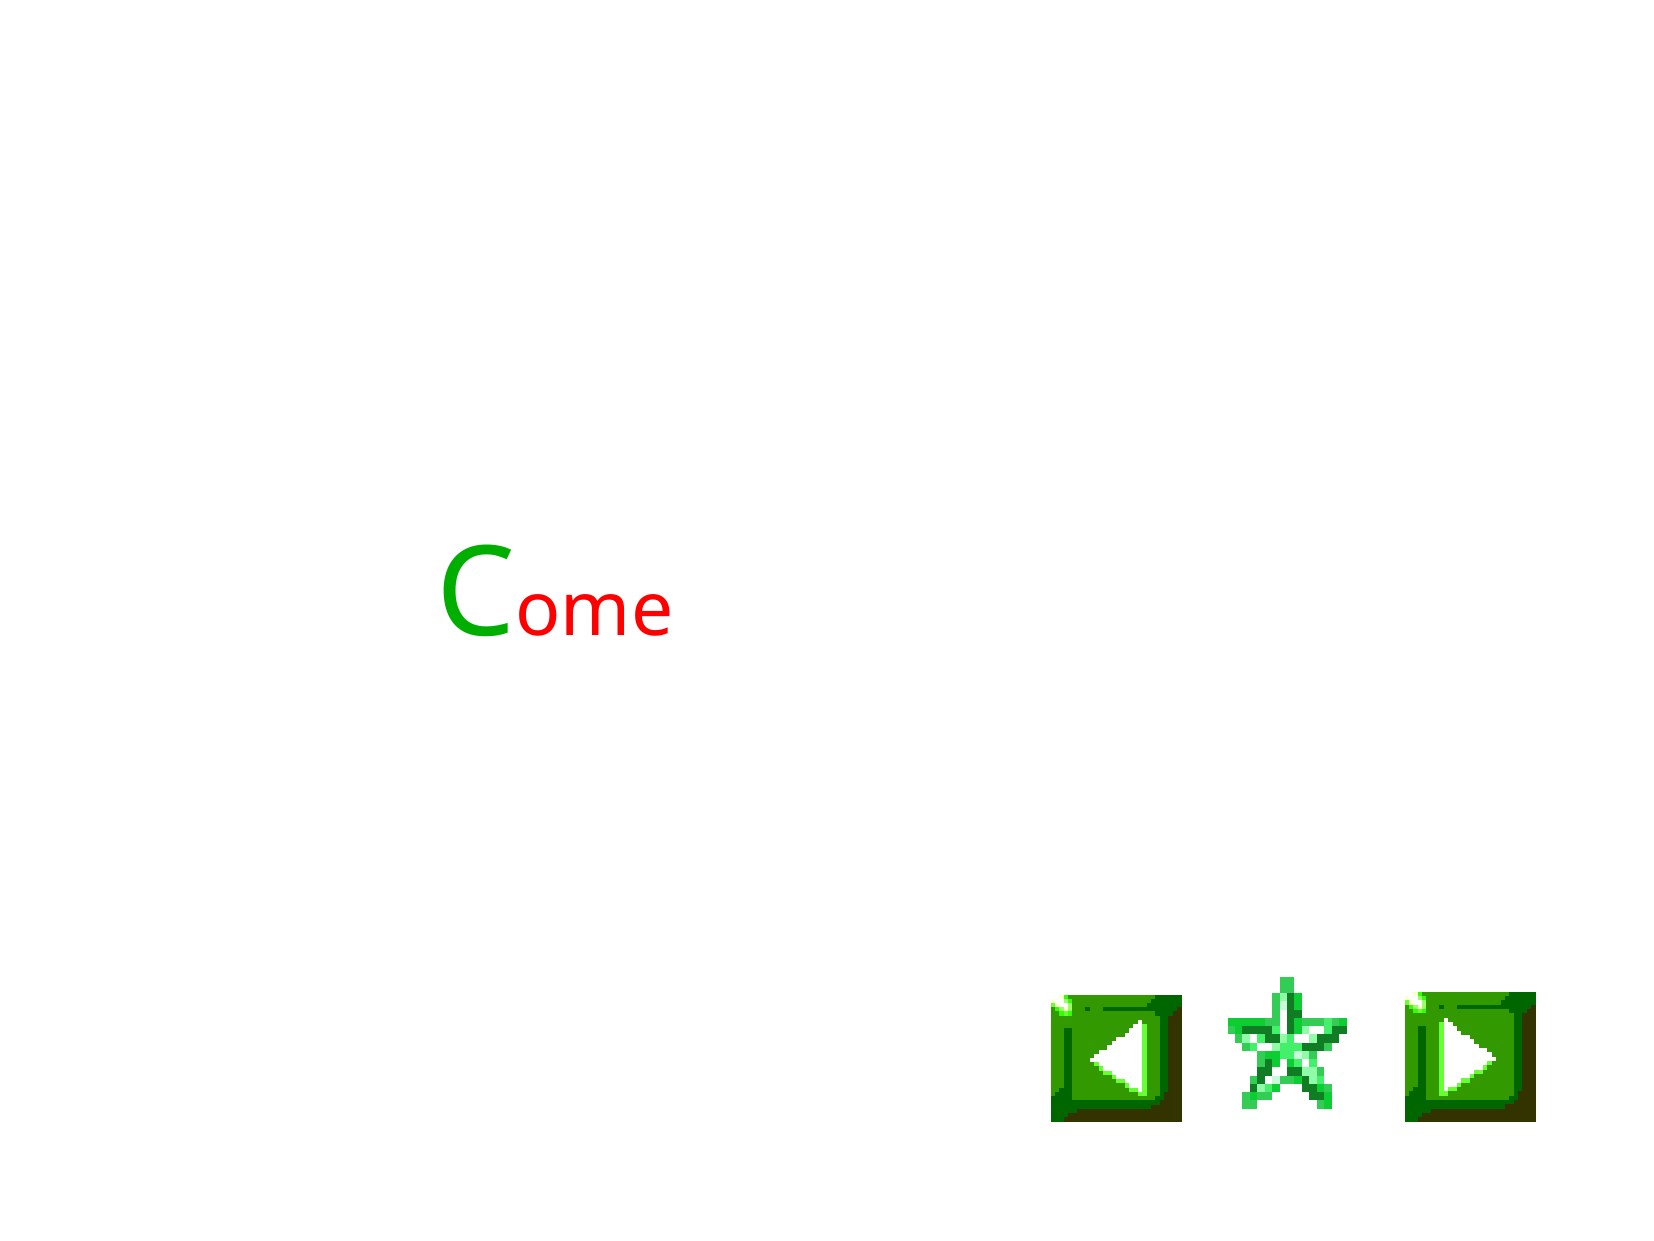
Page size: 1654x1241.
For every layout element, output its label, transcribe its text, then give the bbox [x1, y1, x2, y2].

subtitle Come [70, 283, 1040, 891]
picture [1051, 995, 1182, 1123]
picture [1228, 977, 1347, 1109]
picture [1405, 992, 1536, 1123]
